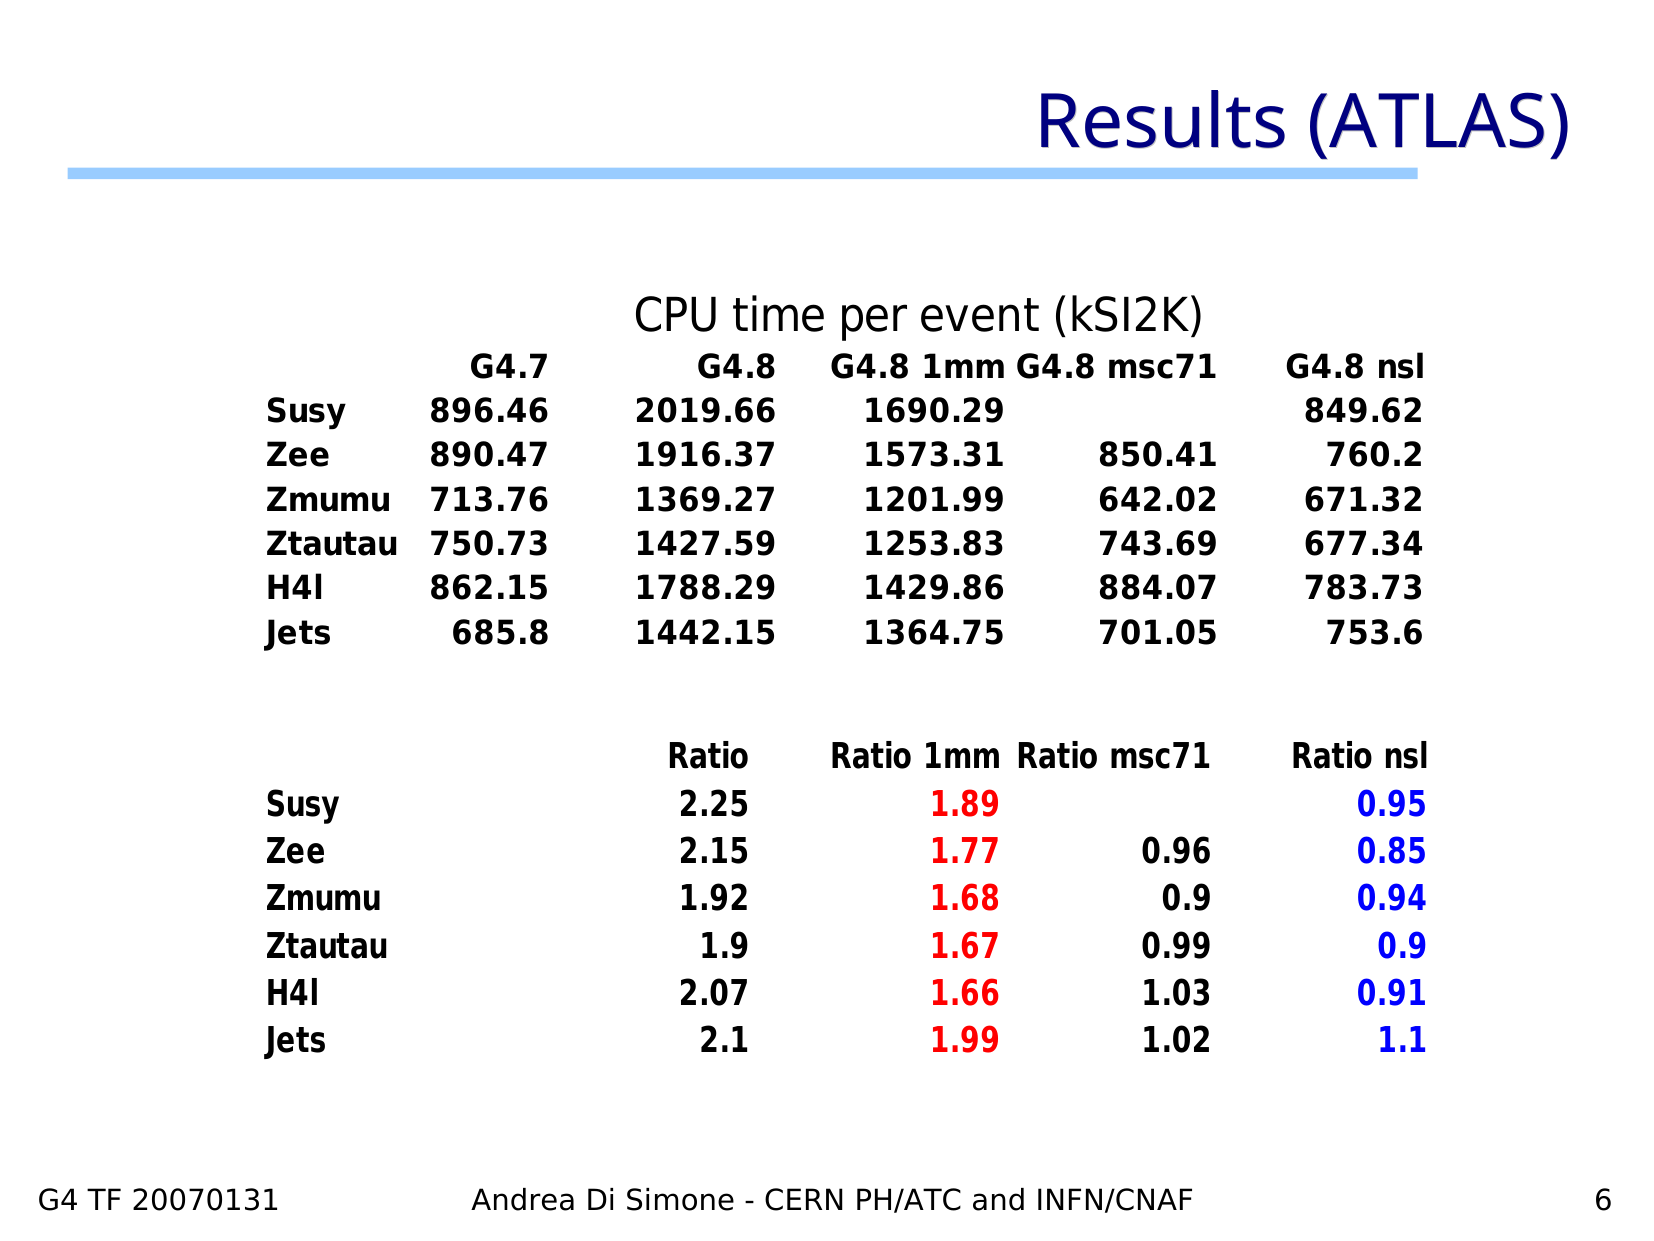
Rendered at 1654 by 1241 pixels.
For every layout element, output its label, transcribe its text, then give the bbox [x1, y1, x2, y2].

chart [262, 686, 1434, 1071]
title Results (ATLAS) [82, 49, 1571, 188]
chart [262, 284, 1431, 660]
